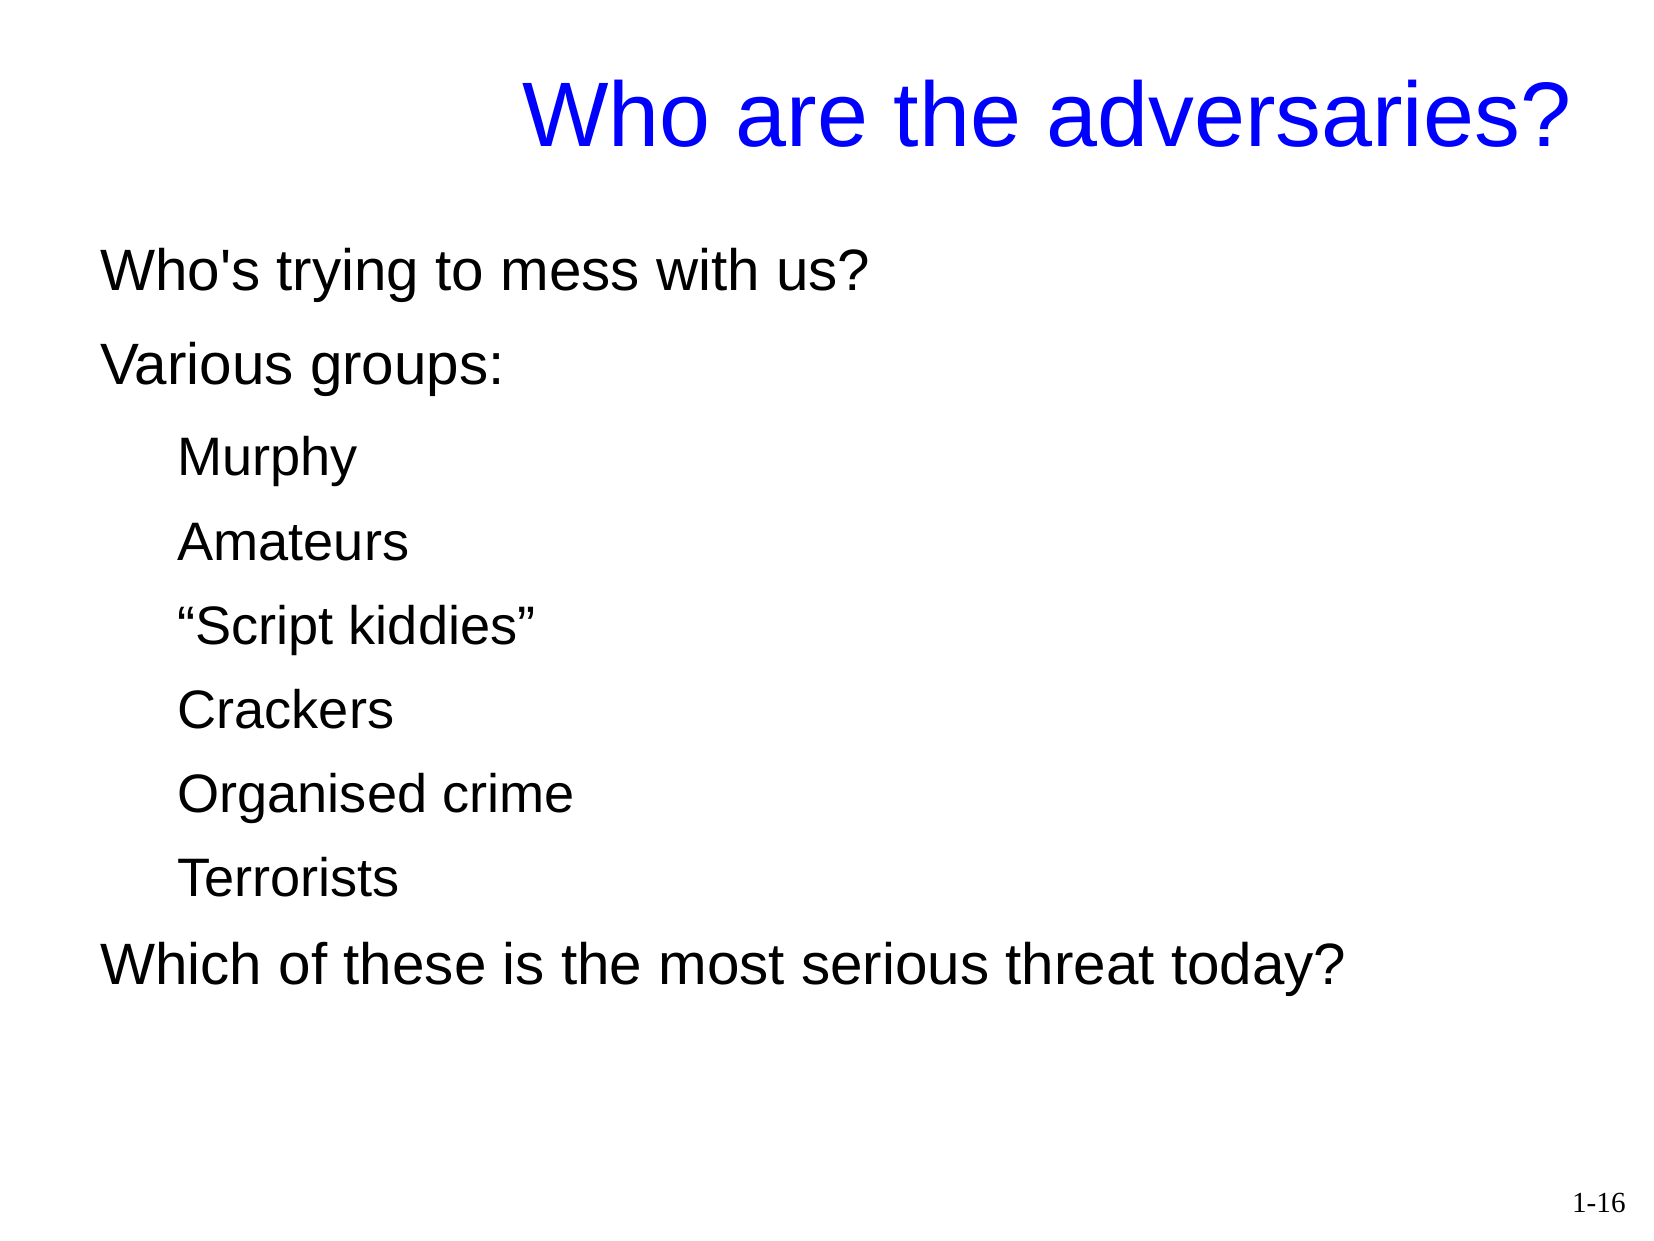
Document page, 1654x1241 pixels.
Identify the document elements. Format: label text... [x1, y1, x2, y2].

title Who are the adversaries? [84, 18, 1573, 211]
list Who's trying to mess with us? Various groups: Murphy Amateurs “Script kiddies” Crackers Organised crime Terrorists Which of these is the most serious threat today? [82, 237, 1571, 1156]
